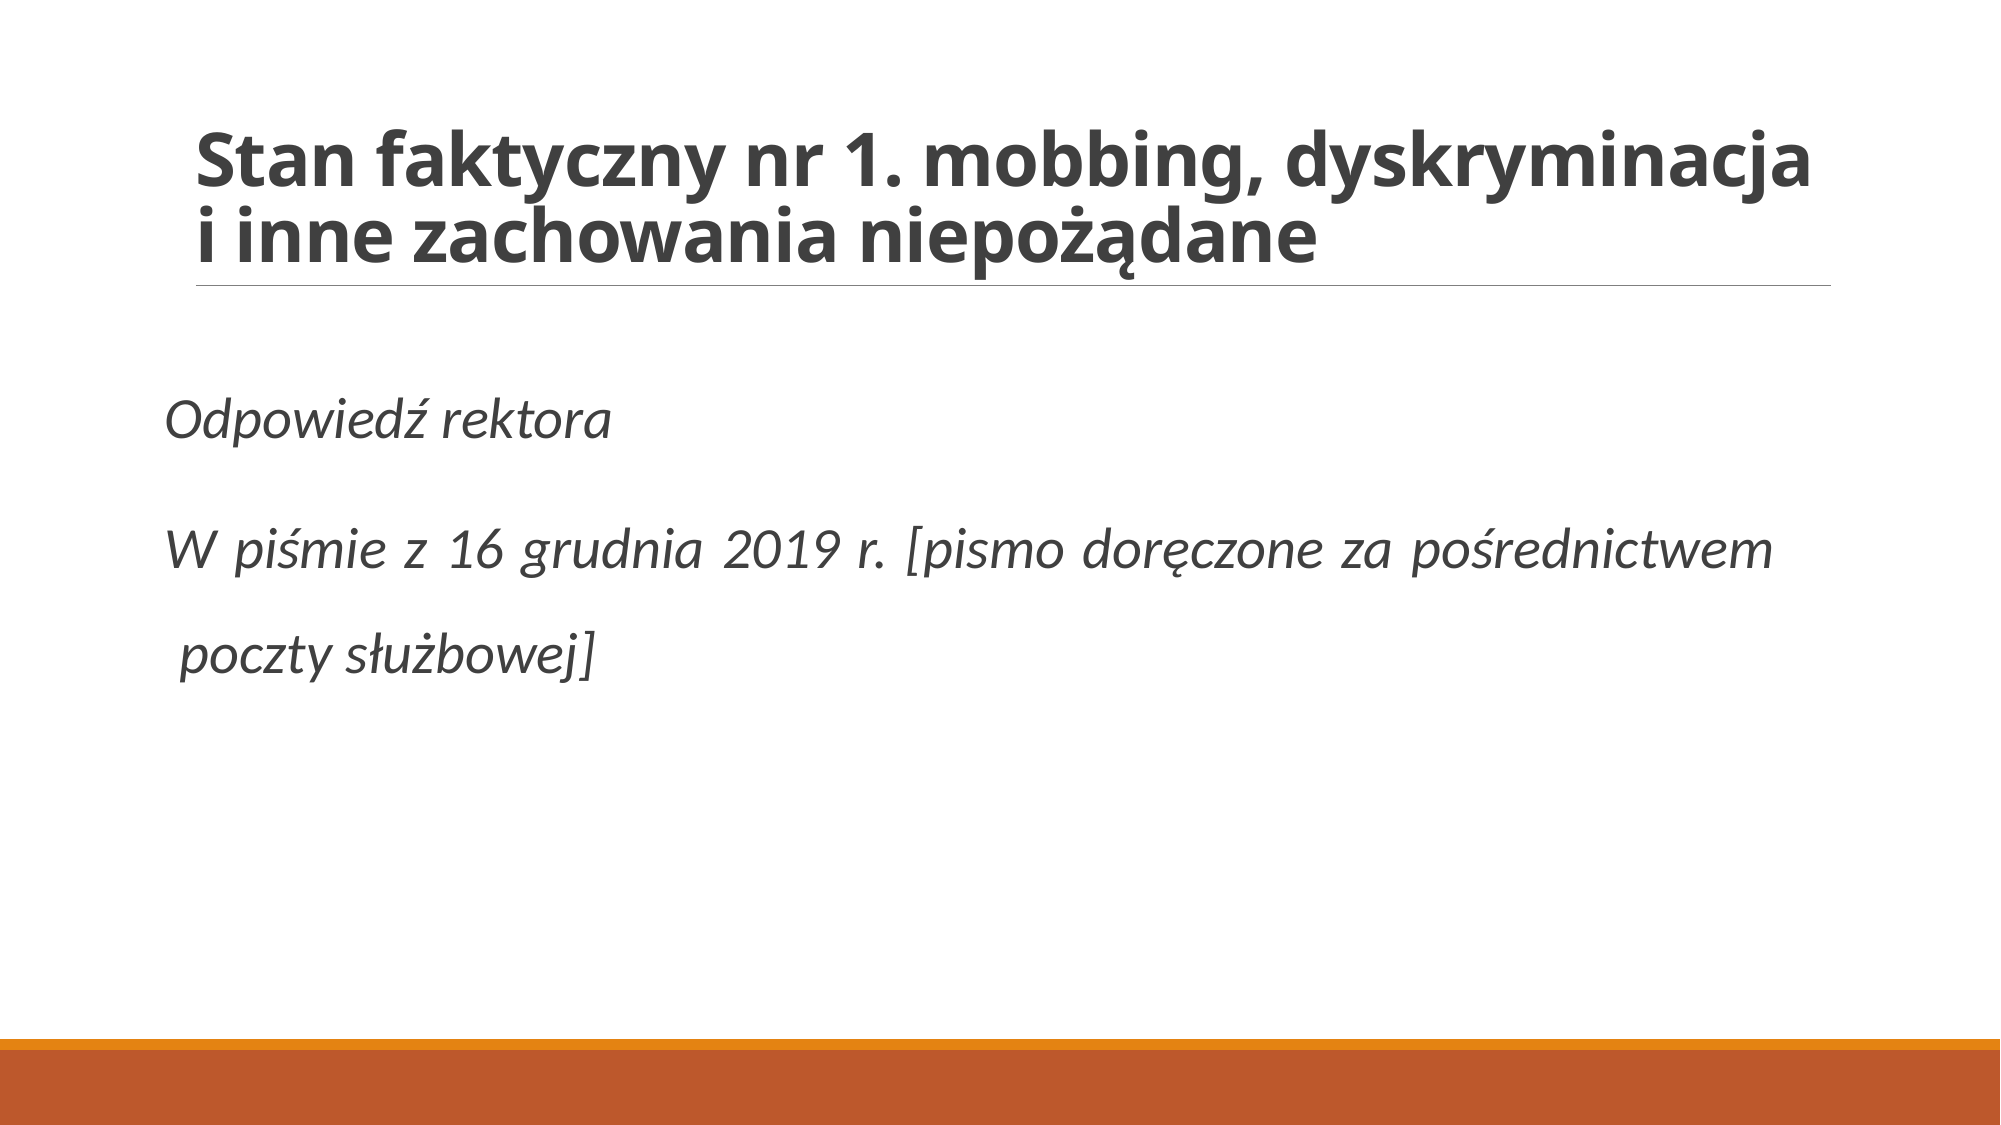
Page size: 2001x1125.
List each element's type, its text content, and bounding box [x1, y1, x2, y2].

list Odpowiedź rektora W piśmie z 16 grudnia 2019 r. [pismo doręczone za pośrednictwem poczty służbowej] [149, 338, 1850, 1109]
title Stan faktyczny nr 1. mobbing, dyskryminacja i inne zachowania niepożądane [180, 47, 1831, 286]
